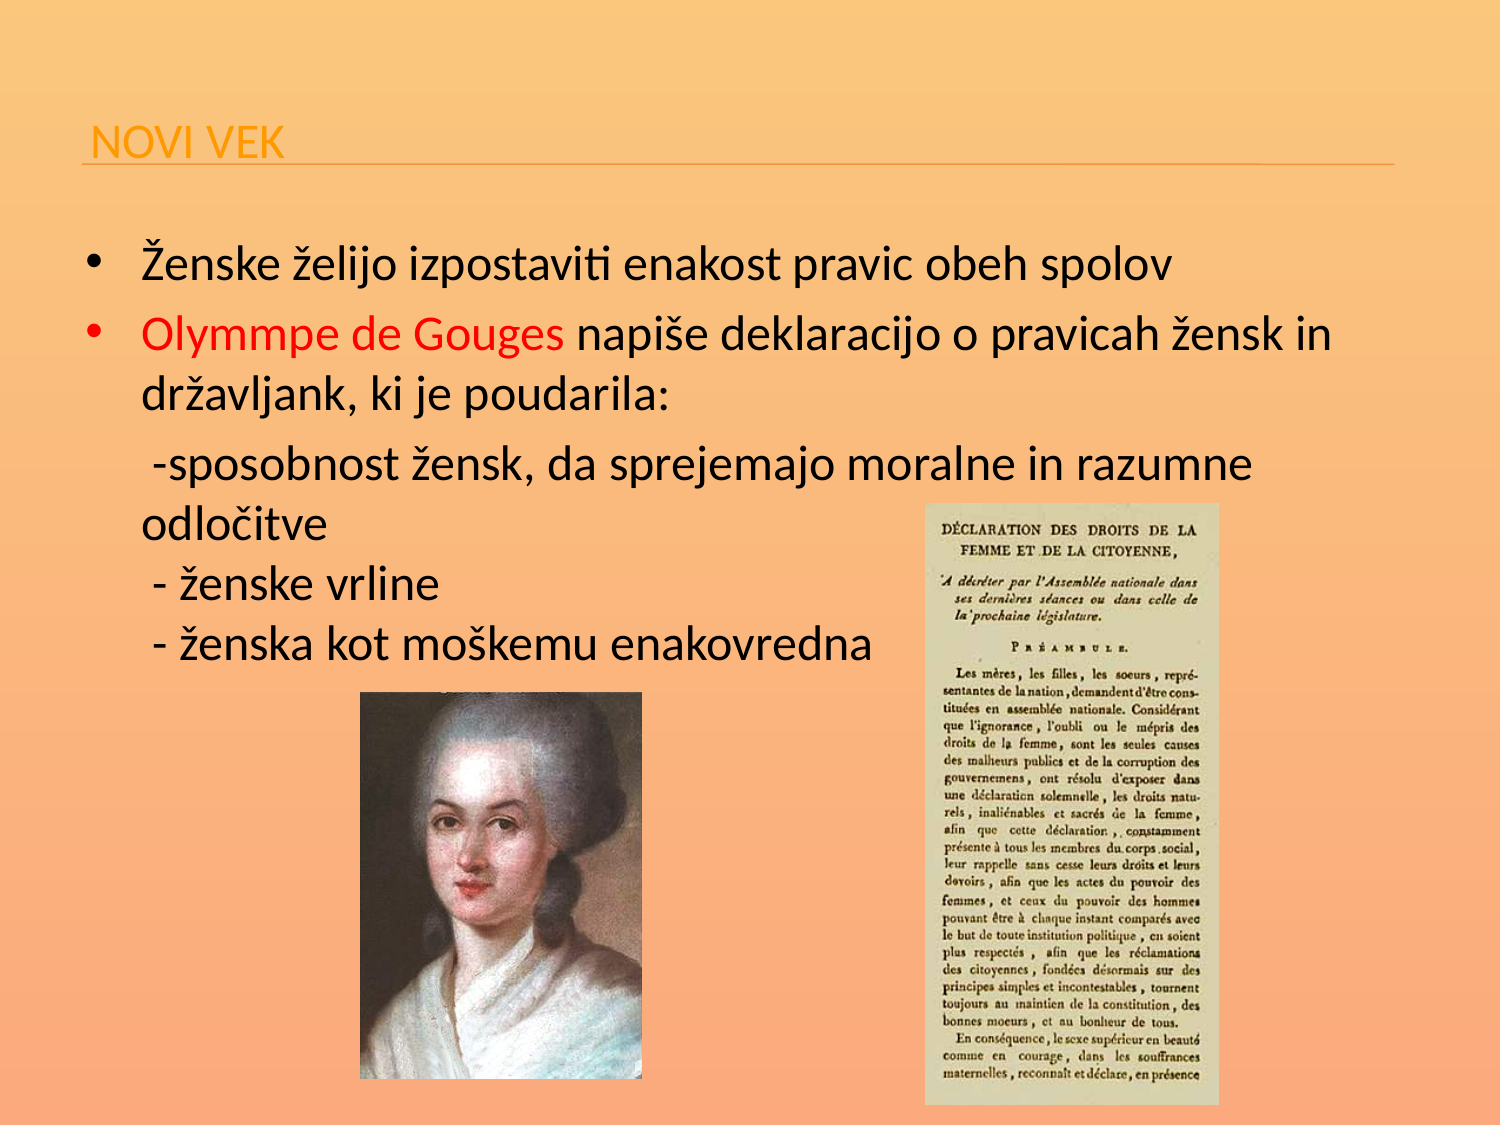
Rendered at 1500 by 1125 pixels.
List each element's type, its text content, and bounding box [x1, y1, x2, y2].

list Ženske želijo izpostaviti enakost pravic obeh spolov Olymmpe de Gouges napiše deklaracijo o pravicah žensk in državljank, ki je poudarila: -sposobnost žensk, da sprejemajo moralne in razumne odločitve - ženske vrline - ženska kot moškemu enakovredna [70, 222, 1421, 966]
picture [925, 503, 1219, 1105]
picture [360, 692, 642, 1080]
title NOVI VEK [75, 45, 1425, 233]
